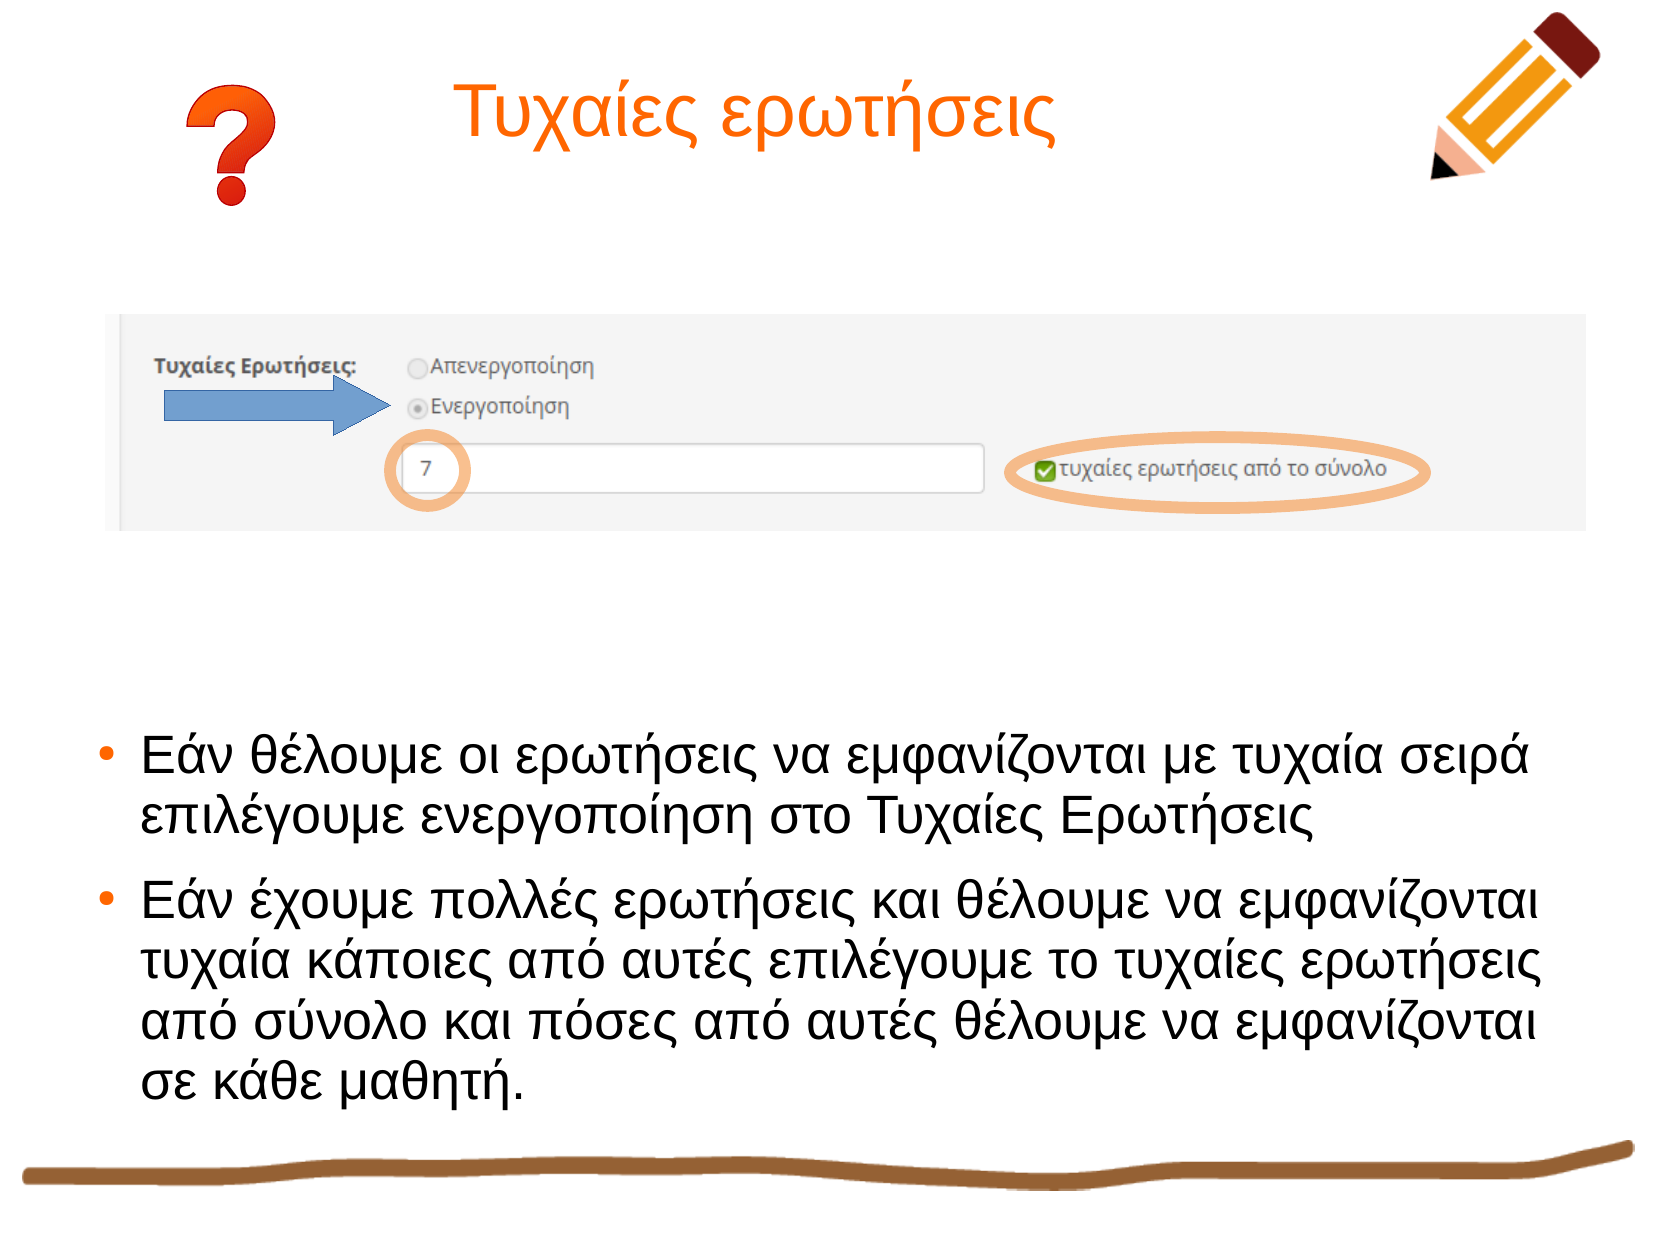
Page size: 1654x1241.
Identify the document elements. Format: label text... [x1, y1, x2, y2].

title Τυχαίες ερωτήσεις [82, 49, 1430, 172]
list Εάν θέλουμε οι ερωτήσεις να εμφανίζονται με τυχαία σειρά επιλέγουμε ενεργοποίηση στο Τυχαίες Ερωτήσεις Εάν έχουμε πολλές ερωτήσεις και θέλουμε να εμφανίζονται τυχαία κάποιες από αυτές επιλέγουμε το τυχαίες ερωτήσεις από σύνολο και πόσες από αυτές θέλουμε να εμφανίζονται σε κάθε μαθητή. [82, 724, 1571, 1121]
picture [22, 1140, 1635, 1191]
picture [105, 314, 1586, 531]
picture [148, 63, 316, 231]
text_box [164, 375, 391, 436]
picture [1430, 12, 1601, 181]
